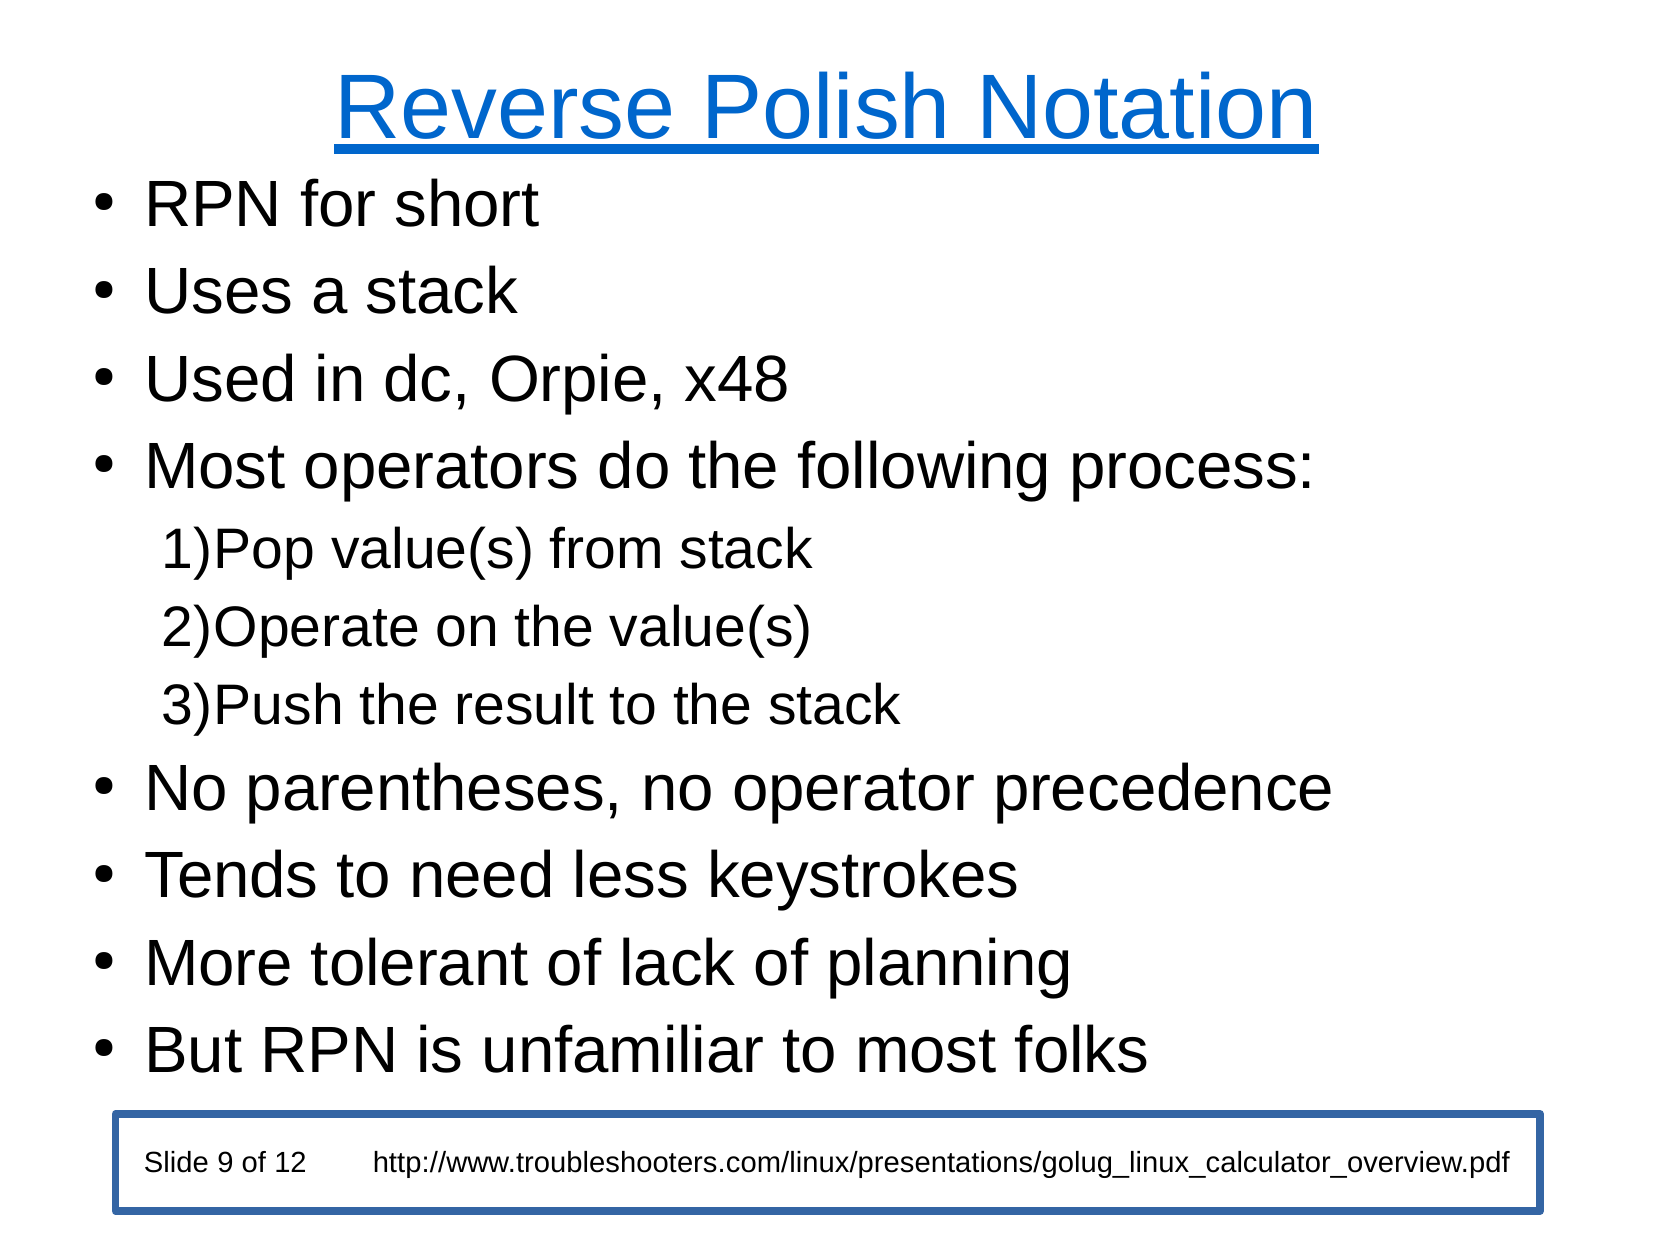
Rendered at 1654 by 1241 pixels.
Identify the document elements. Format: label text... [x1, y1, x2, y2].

text_box Slide <number> of 12 http://www.troubleshooters.com/linux/presentations/golug_linux_calculator_overview.pdf [115, 1113, 1541, 1212]
list RPN for short Uses a stack Used in dc, Orpie, x48 Most operators do the following process: Pop value(s) from stack Operate on the value(s) Push the result to the stack No parentheses, no operator precedence Tends to need less keystrokes More tolerant of lack of planning But RPN is unfamiliar to most folks [75, 167, 1564, 1096]
title Reverse Polish Notation [82, 49, 1571, 166]
